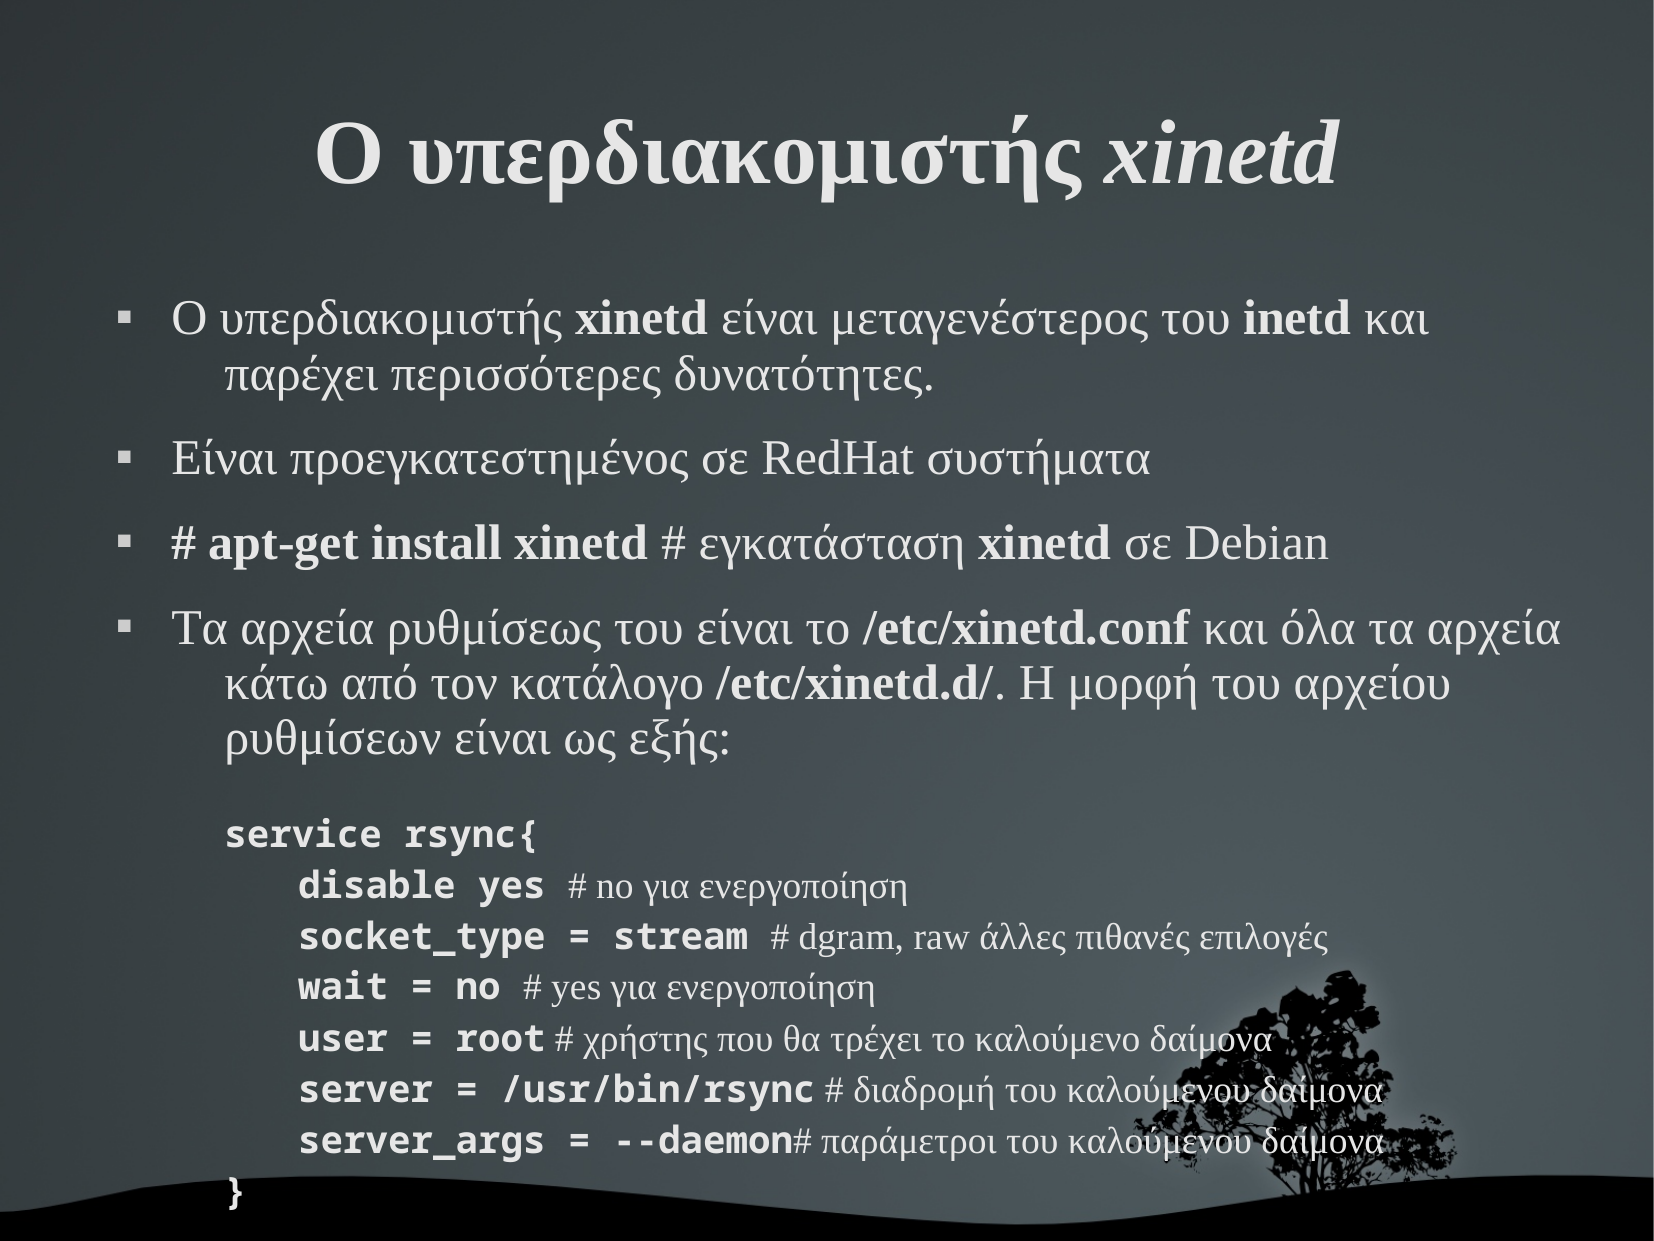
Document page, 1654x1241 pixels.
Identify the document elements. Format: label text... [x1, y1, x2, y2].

list Ο υπερδιακομιστής xinetd είναι μεταγενέστερος του inetd και παρέχει περισσότερες δυνατότητες. Είναι προεγκατεστημένος σε RedHat συστήματα # apt-get install xinetd # εγκατάσταση xinetd σε Debian Τα αρχεία ρυθμίσεως του είναι το /etc/xinetd.conf και όλα τα αρχεία κάτω από τον κατάλογο /etc/xinetd.d/. Η μορφή του αρχείου ρυθμίσεων είναι ως εξής: service rsync{ disable yes # no για ενεργοποίηση socket_type = stream # dgram, raw άλλες πιθανές επιλογές wait = no # yes για ενεργοποίηση user = root # χρήστης που θα τρέχει το καλούμενο δαίμονα server = /usr/bin/rsync # διαδρομή του καλούμενου δαίμονα server_args = --daemon# παράμετροι του καλούμενου δαίμονα } [82, 290, 1571, 1215]
title Ο υπερδιακομιστής xinetd [82, 49, 1571, 257]
picture [0, 0, 1654, 1241]
